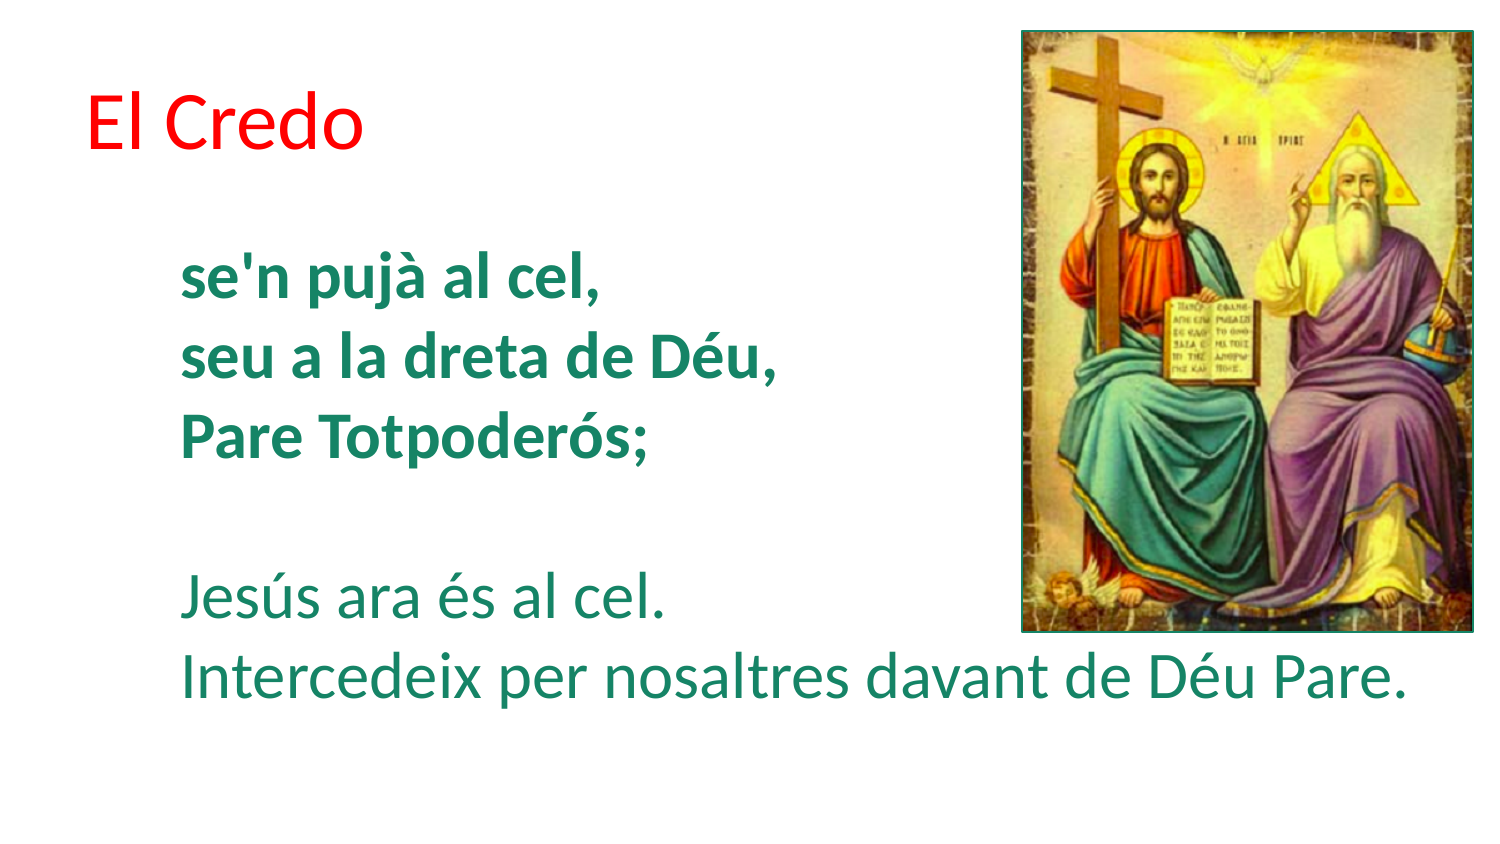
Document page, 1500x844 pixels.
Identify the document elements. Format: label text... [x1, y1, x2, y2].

picture [1022, 32, 1472, 632]
text_box El Credo [70, 59, 638, 158]
text_box se'n pujà al cel, seu a la dreta de Déu, Pare Totpoderós; Jesús ara és al cel. Intercedeix per nosaltres davant de Déu Pare. [165, 224, 1441, 719]
